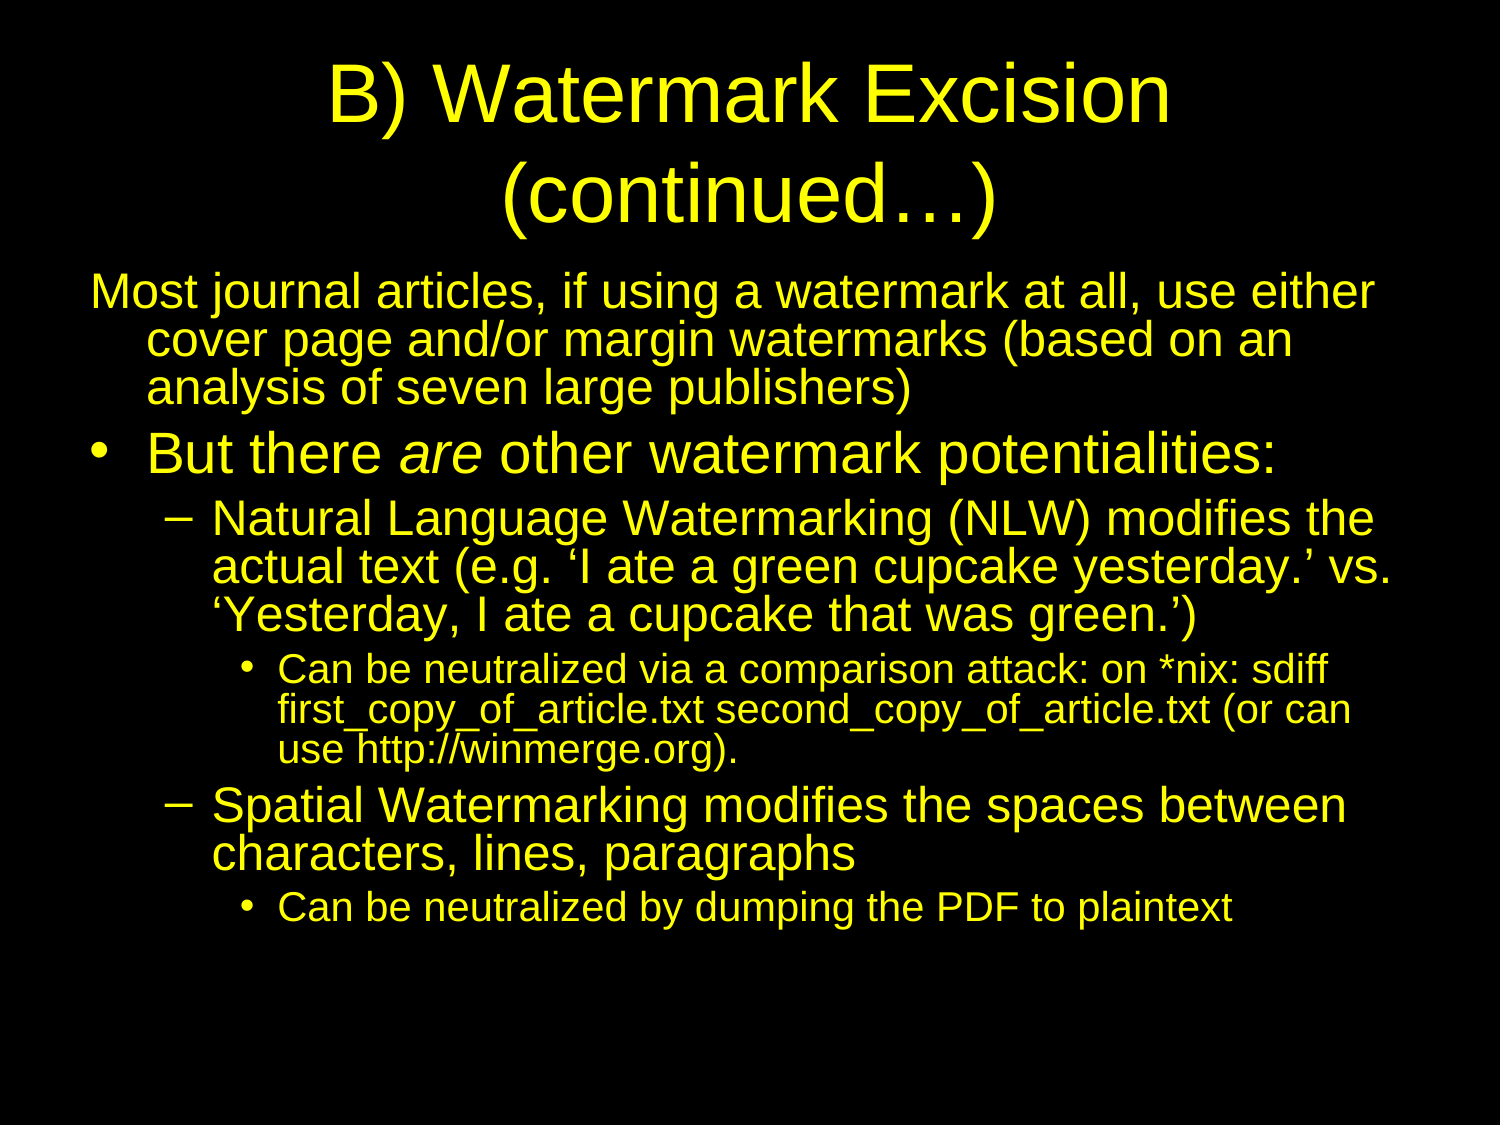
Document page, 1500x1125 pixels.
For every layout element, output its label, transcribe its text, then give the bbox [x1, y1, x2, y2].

title B) Watermark Excision (continued…) [75, 31, 1426, 247]
list Most journal articles, if using a watermark at all, use either cover page and/or margin watermarks (based on an analysis of seven large publishers) But there are other watermark potentialities: Natural Language Watermarking (NLW) modifies the actual text (e.g. ‘I ate a green cupcake yesterday.’ vs. ‘Yesterday, I ate a cupcake that was green.’) Can be neutralized via a comparison attack: on *nix: sdiff first_copy_of_article.txt second_copy_of_article.txt (or can use http://winmerge.org). Spatial Watermarking modifies the spaces between characters, lines, paragraphs Can be neutralized by dumping the PDF to plaintext [75, 262, 1426, 1006]
